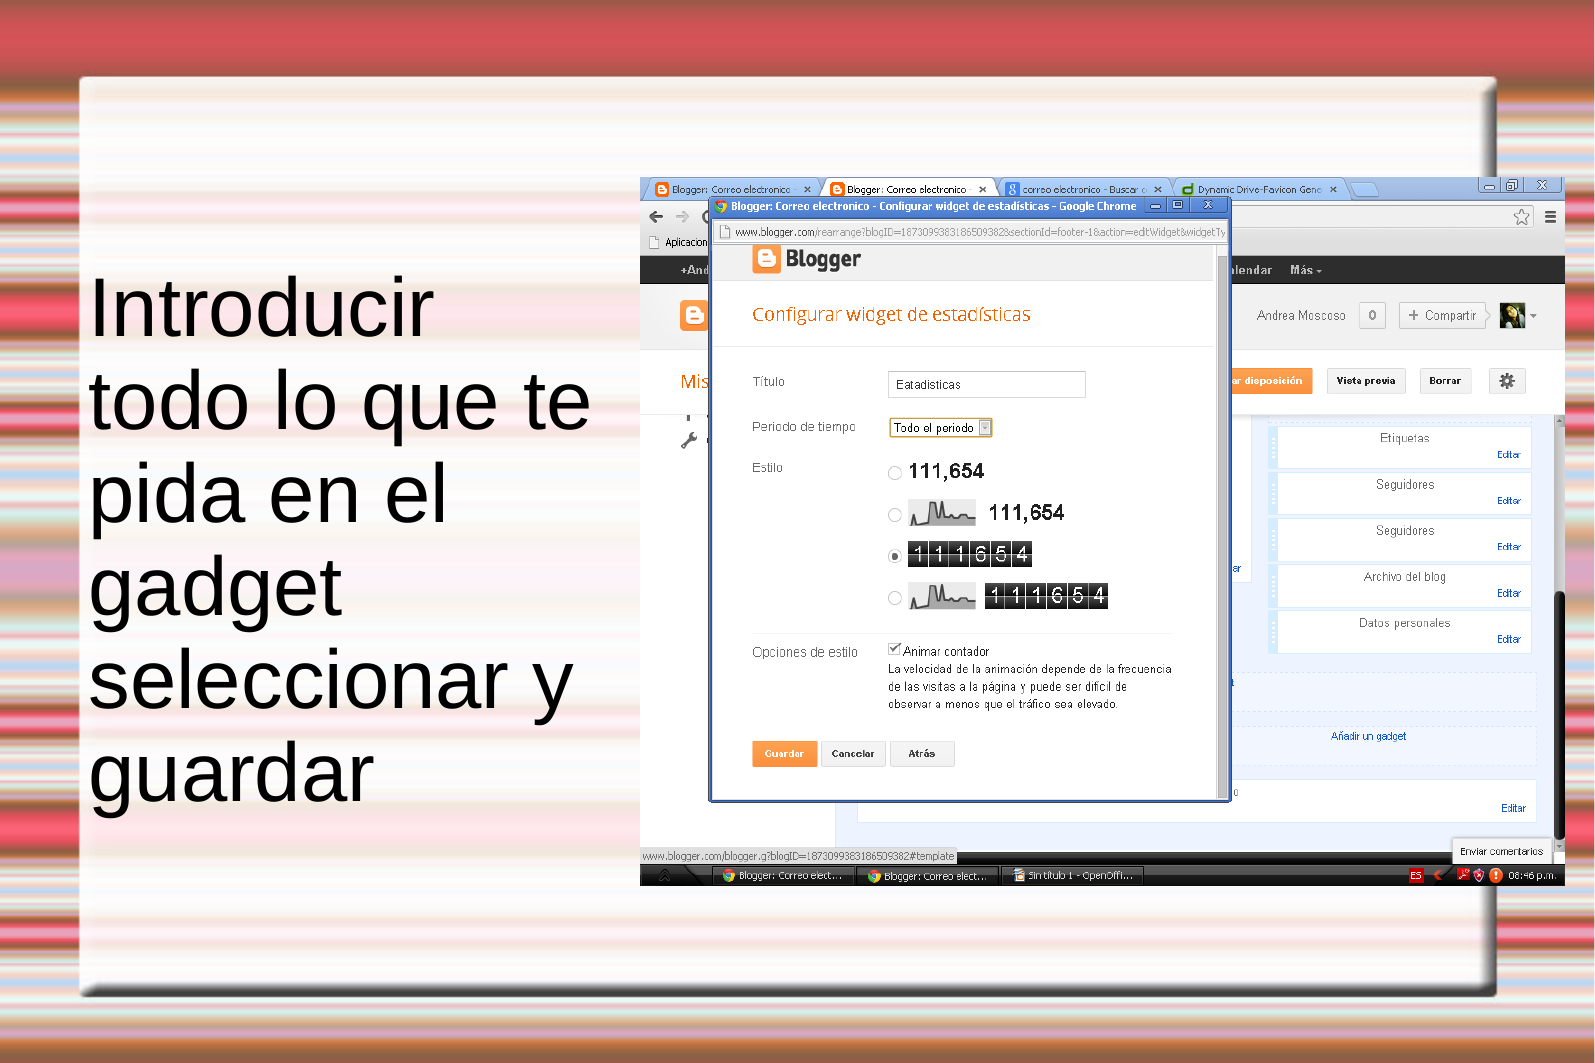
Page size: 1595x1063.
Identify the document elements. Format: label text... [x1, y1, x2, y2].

picture [0, 0, 1595, 1063]
title Introducir todo lo que te pida en el gadget seleccionar y guardar [88, 105, 621, 975]
